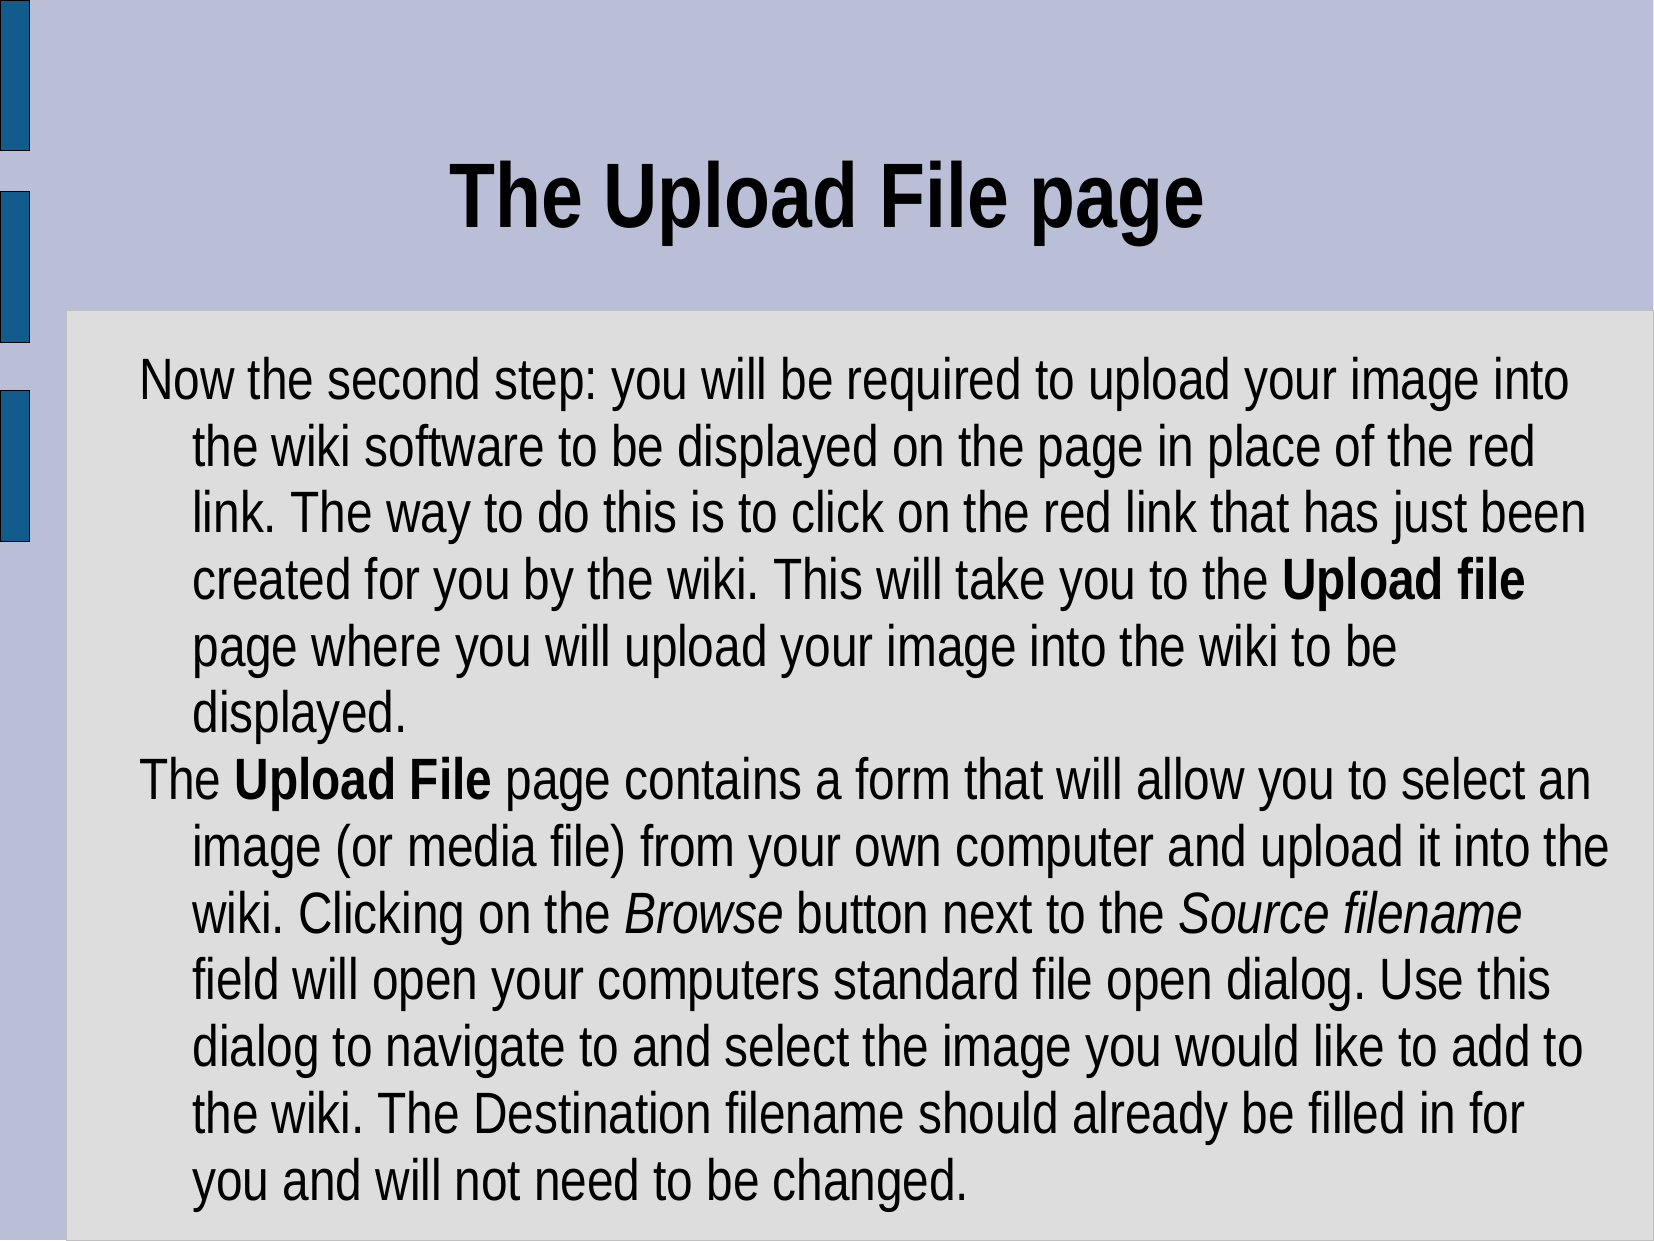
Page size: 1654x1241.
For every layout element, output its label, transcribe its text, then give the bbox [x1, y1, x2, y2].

title The Upload File page [121, 91, 1534, 299]
list Now the second step: you will be required to upload your image into the wiki software to be displayed on the page in place of the red link. The way to do this is to click on the red link that has just been created for you by the wiki. This will take you to the Upload file page where you will upload your image into the wiki to be displayed. The Upload File page contains a form that will allow you to select an image (or media file) from your own computer and upload it into the wiki. Clicking on the Browse button next to the Source filename field will open your computers standard file open dialog. Use this dialog to navigate to and select the image you would like to add to the wiki. The Destination filename should already be filled in for you and will not need to be changed. [121, 344, 1613, 1207]
